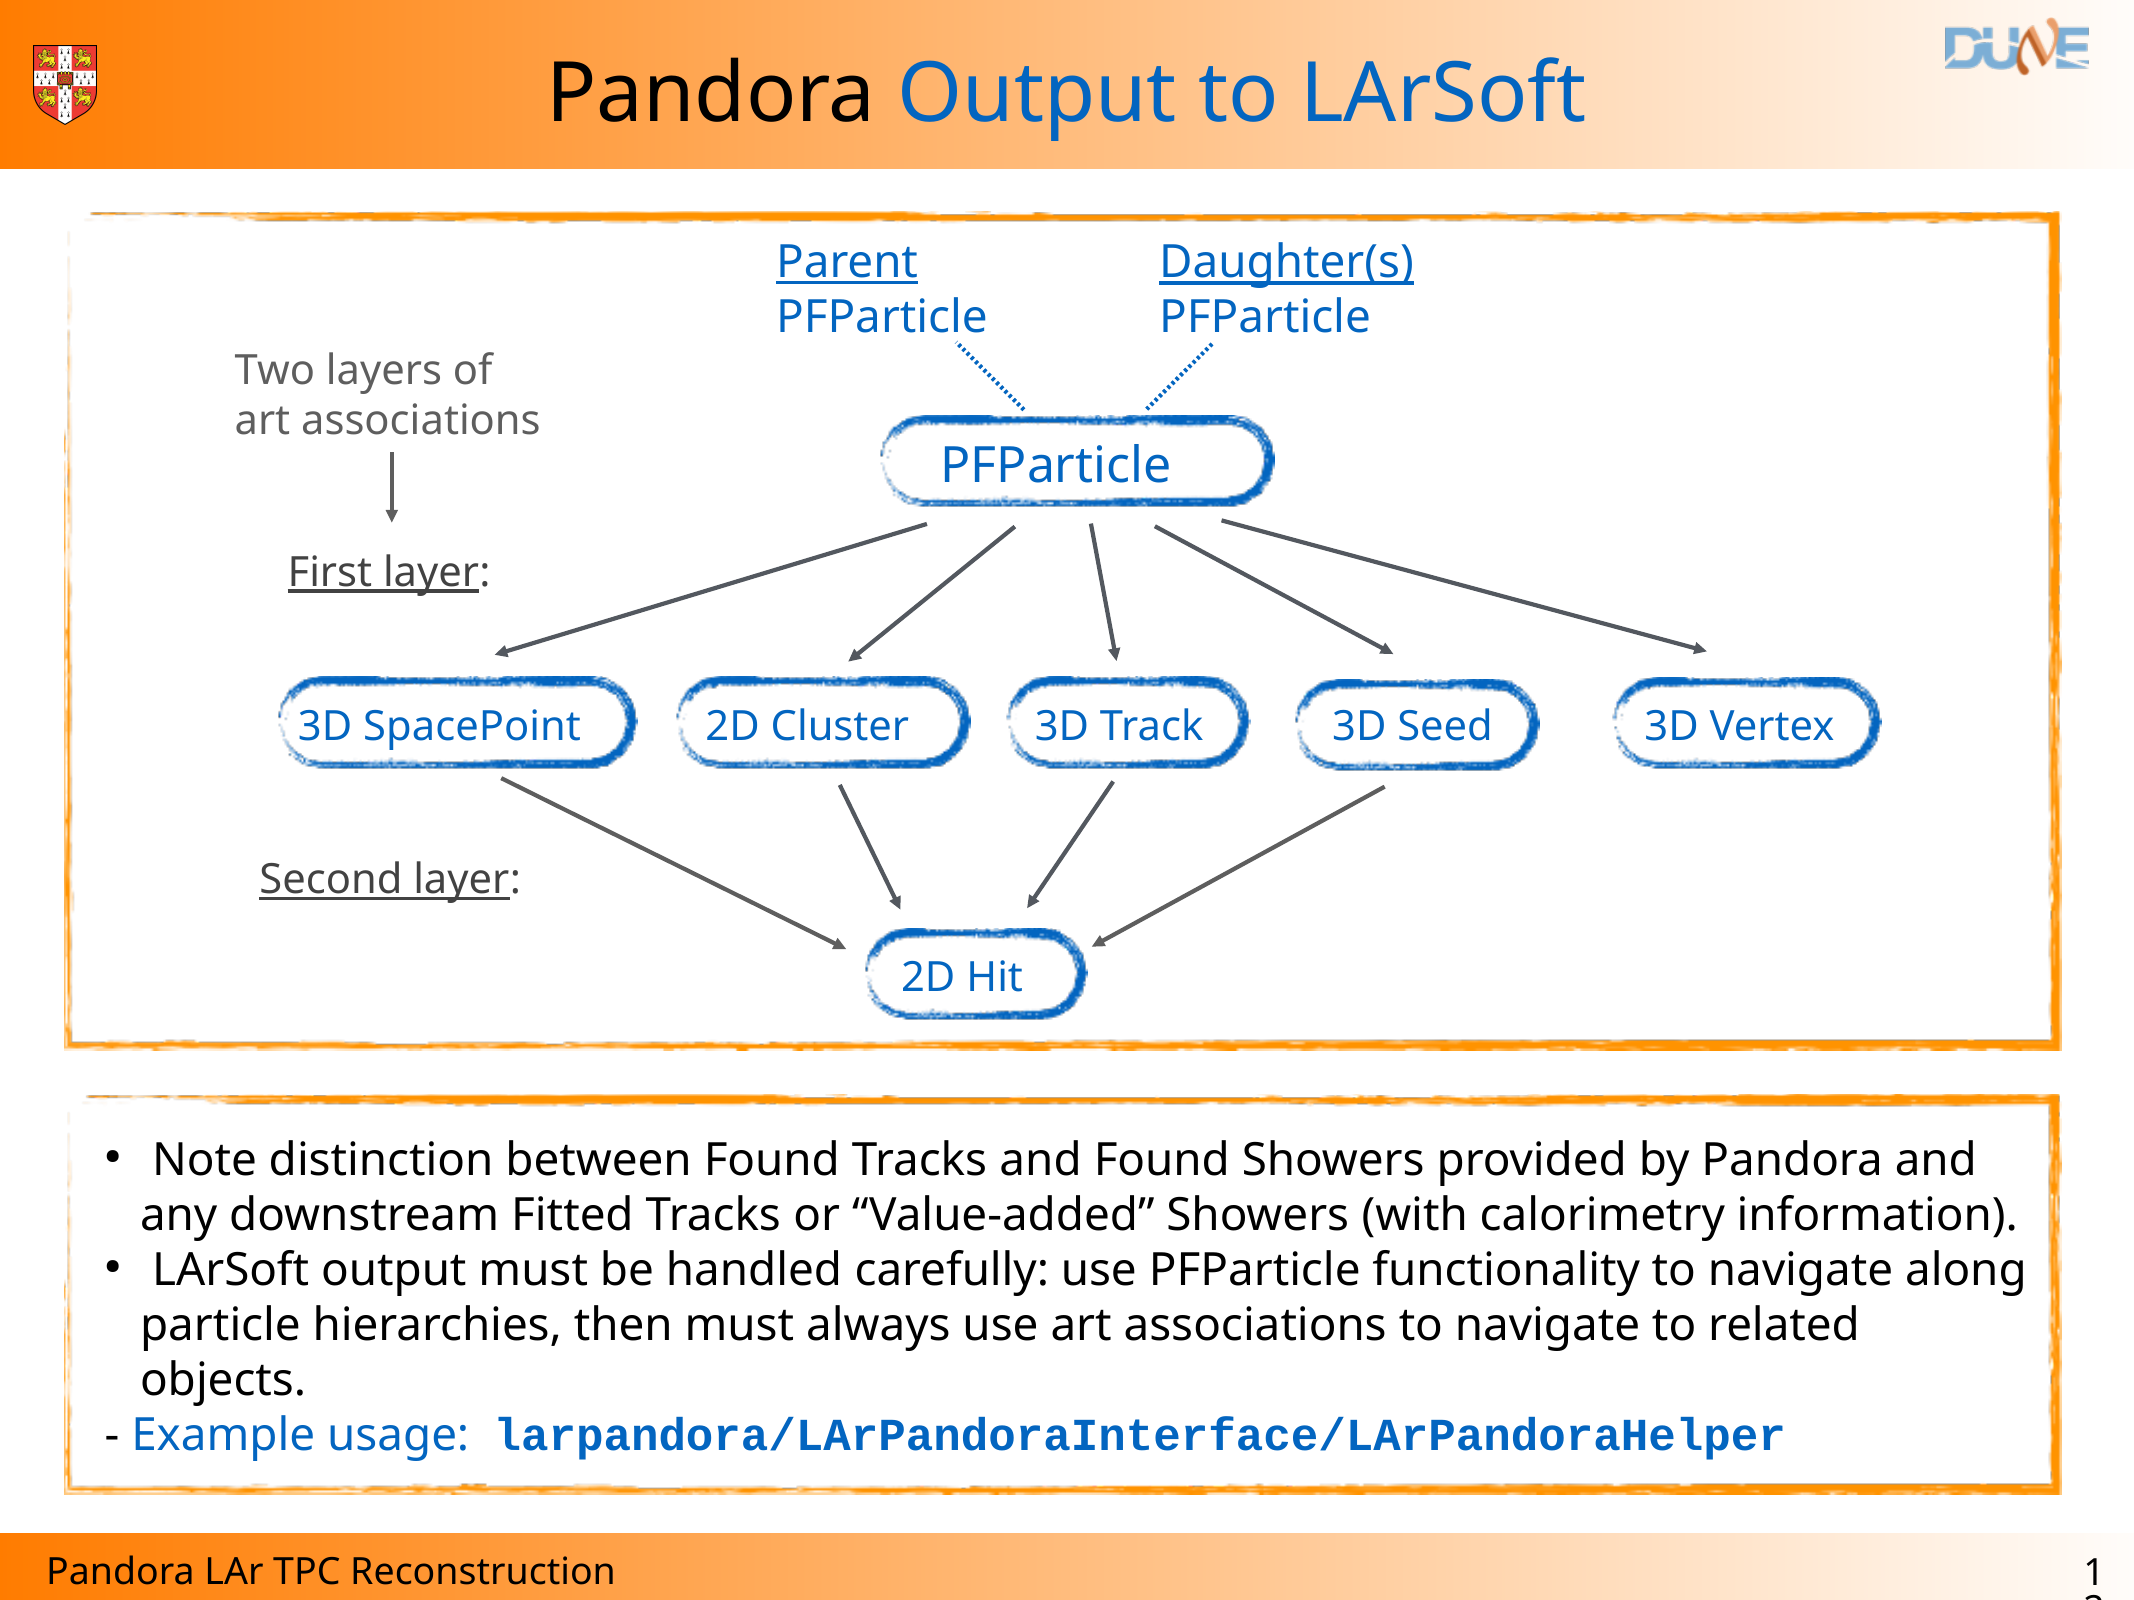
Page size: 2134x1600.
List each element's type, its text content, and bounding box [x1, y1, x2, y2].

text_box PFParticle [932, 419, 1219, 505]
text_box Daughter(s) PFParticle [1150, 230, 1453, 343]
text_box Parent PFParticle [767, 230, 1040, 343]
text_box 2D Hit [892, 932, 1063, 1018]
text_box <number> [942, 1533, 949, 1600]
text_box 3D Track [1026, 681, 1231, 766]
text_box w [cm] [433, 1533, 438, 1600]
text_box <number> [2075, 1539, 2132, 1600]
picture [64, 1094, 2062, 1495]
text_box Second layer: [251, 846, 533, 907]
text_box Two layers of art associations [226, 329, 591, 456]
picture [1944, 17, 2090, 76]
text_box 3D Seed [1323, 681, 1540, 767]
picture [64, 211, 2062, 1052]
text_box 3D Vertex [1636, 681, 1860, 767]
text_box 2D Cluster [697, 681, 945, 766]
text_box Pandora Output to LArSoft [208, 27, 1925, 150]
text_box <number> [942, 0, 949, 27]
picture [33, 45, 97, 125]
text_box 3D SpacePoint [289, 681, 612, 766]
text_box First layer: [279, 539, 505, 600]
